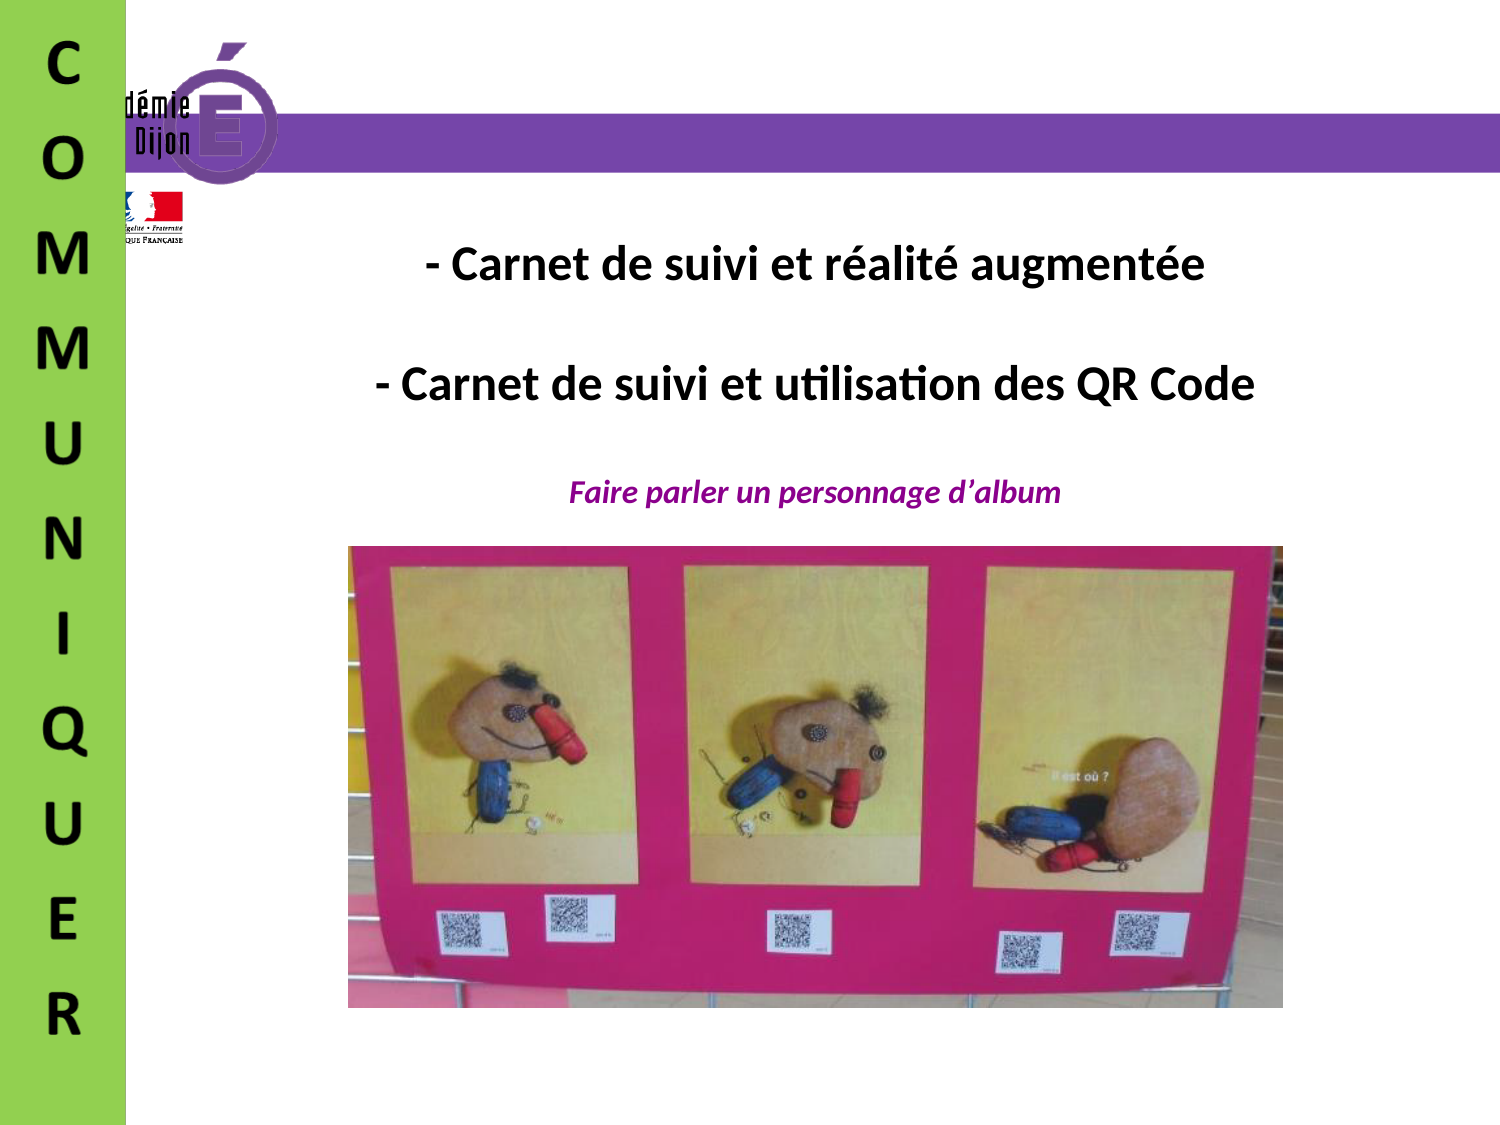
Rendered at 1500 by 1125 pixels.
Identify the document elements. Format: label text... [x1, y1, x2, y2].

picture [348, 546, 1283, 1008]
text_box - Carnet de suivi et réalité augmentée - Carnet de suivi et utilisation des QR Code Faire parler un personnage d’album [283, 196, 1349, 965]
picture [0, 0, 278, 1125]
